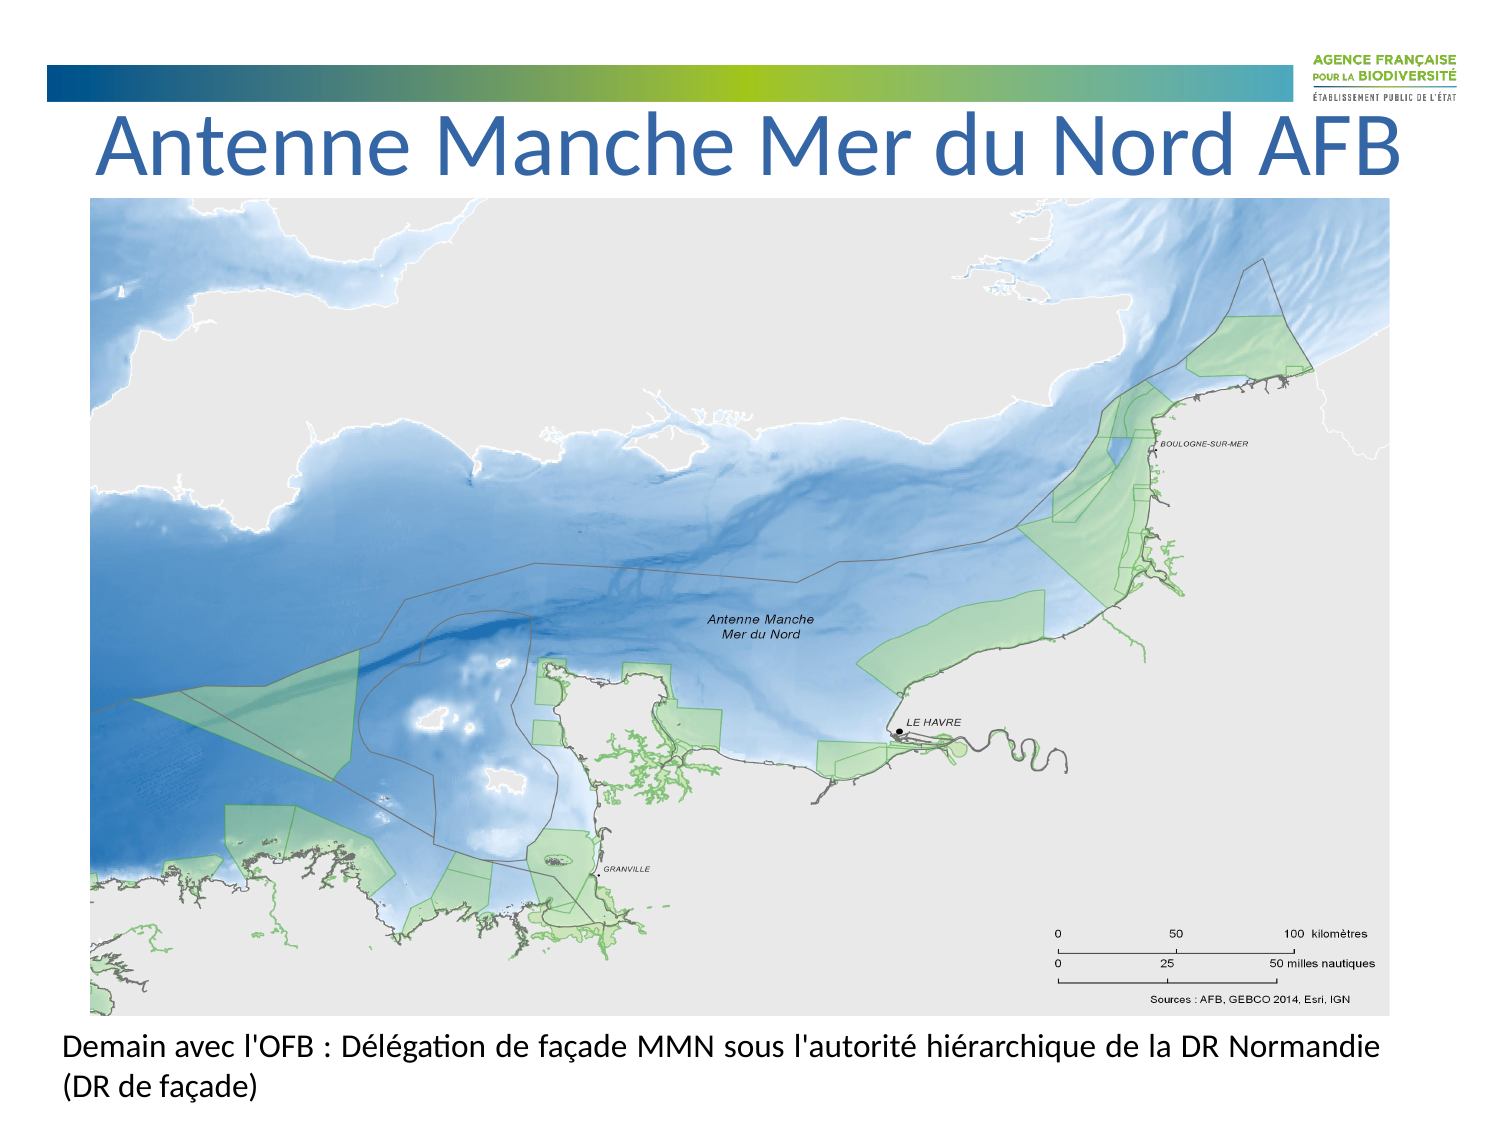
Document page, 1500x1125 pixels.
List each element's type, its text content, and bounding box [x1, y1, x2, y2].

picture [89, 198, 1390, 969]
title Demain avec l'OFB : Délégation de façade MMN sous l'autorité hiérarchique de la DR Normandie (DR de façade) [47, 969, 1398, 1125]
title Antenne Manche Mer du Nord AFB [75, 45, 1426, 233]
picture [1426, 46, 1483, 108]
picture [47, 65, 75, 102]
